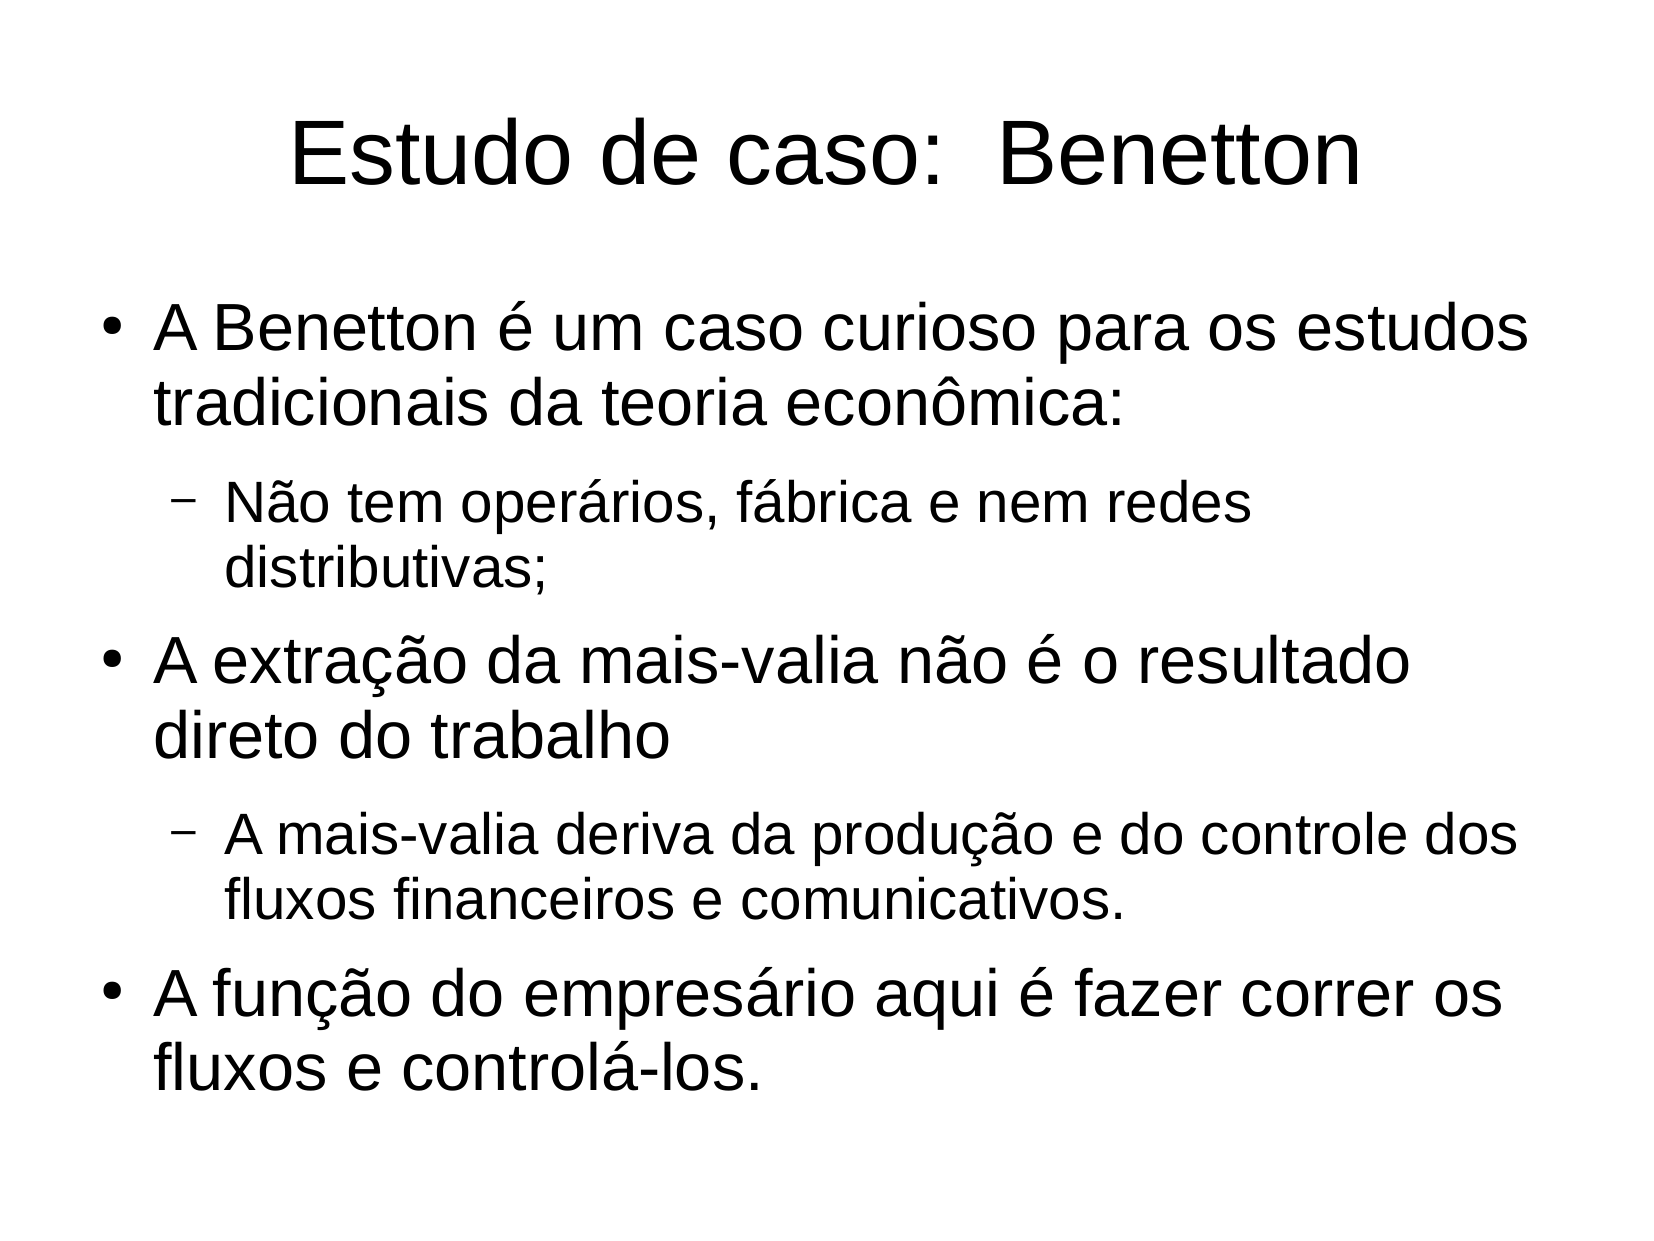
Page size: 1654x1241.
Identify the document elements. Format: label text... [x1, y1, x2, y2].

title Estudo de caso: Benetton [82, 49, 1571, 257]
list A Benetton é um caso curioso para os estudos tradicionais da teoria econômica: Não tem operários, fábrica e nem redes distributivas; A extração da mais-valia não é o resultado direto do trabalho A mais-valia deriva da produção e do controle dos fluxos financeiros e comunicativos. A função do empresário aqui é fazer correr os fluxos e controlá-los. [82, 290, 1571, 1010]
